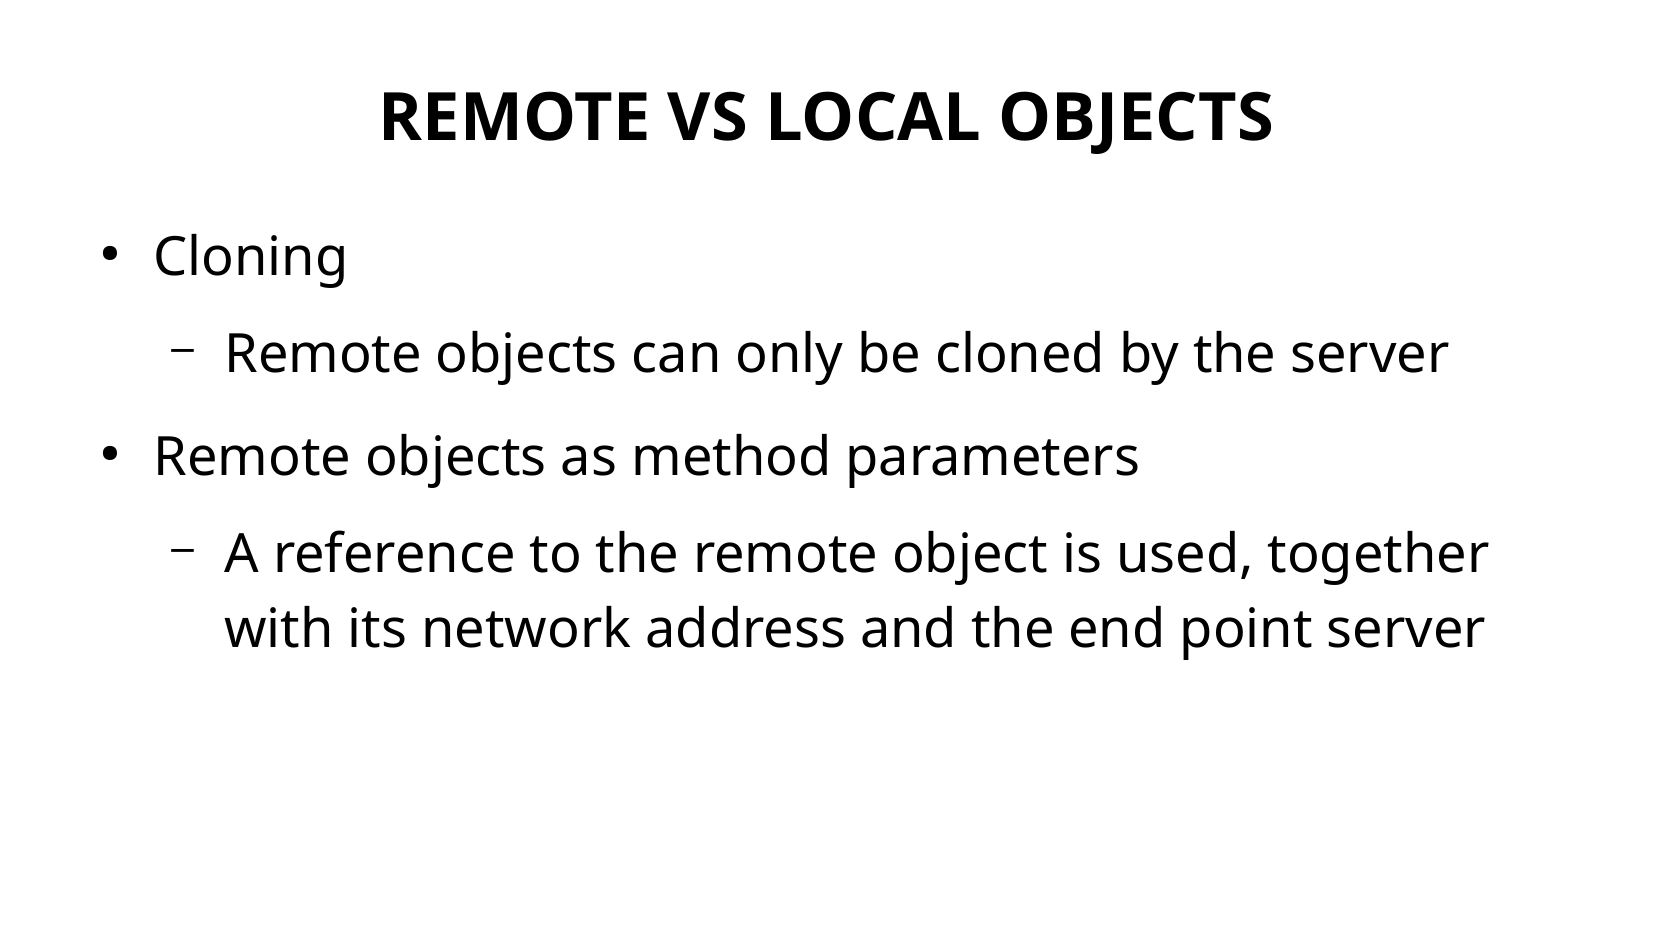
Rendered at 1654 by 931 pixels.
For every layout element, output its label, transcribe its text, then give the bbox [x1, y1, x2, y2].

title REMOTE VS LOCAL OBJECTS [82, 36, 1571, 193]
list Cloning Remote objects can only be cloned by the server Remote objects as method parameters A reference to the remote object is used, together with its network address and the end point server [82, 217, 1571, 757]
